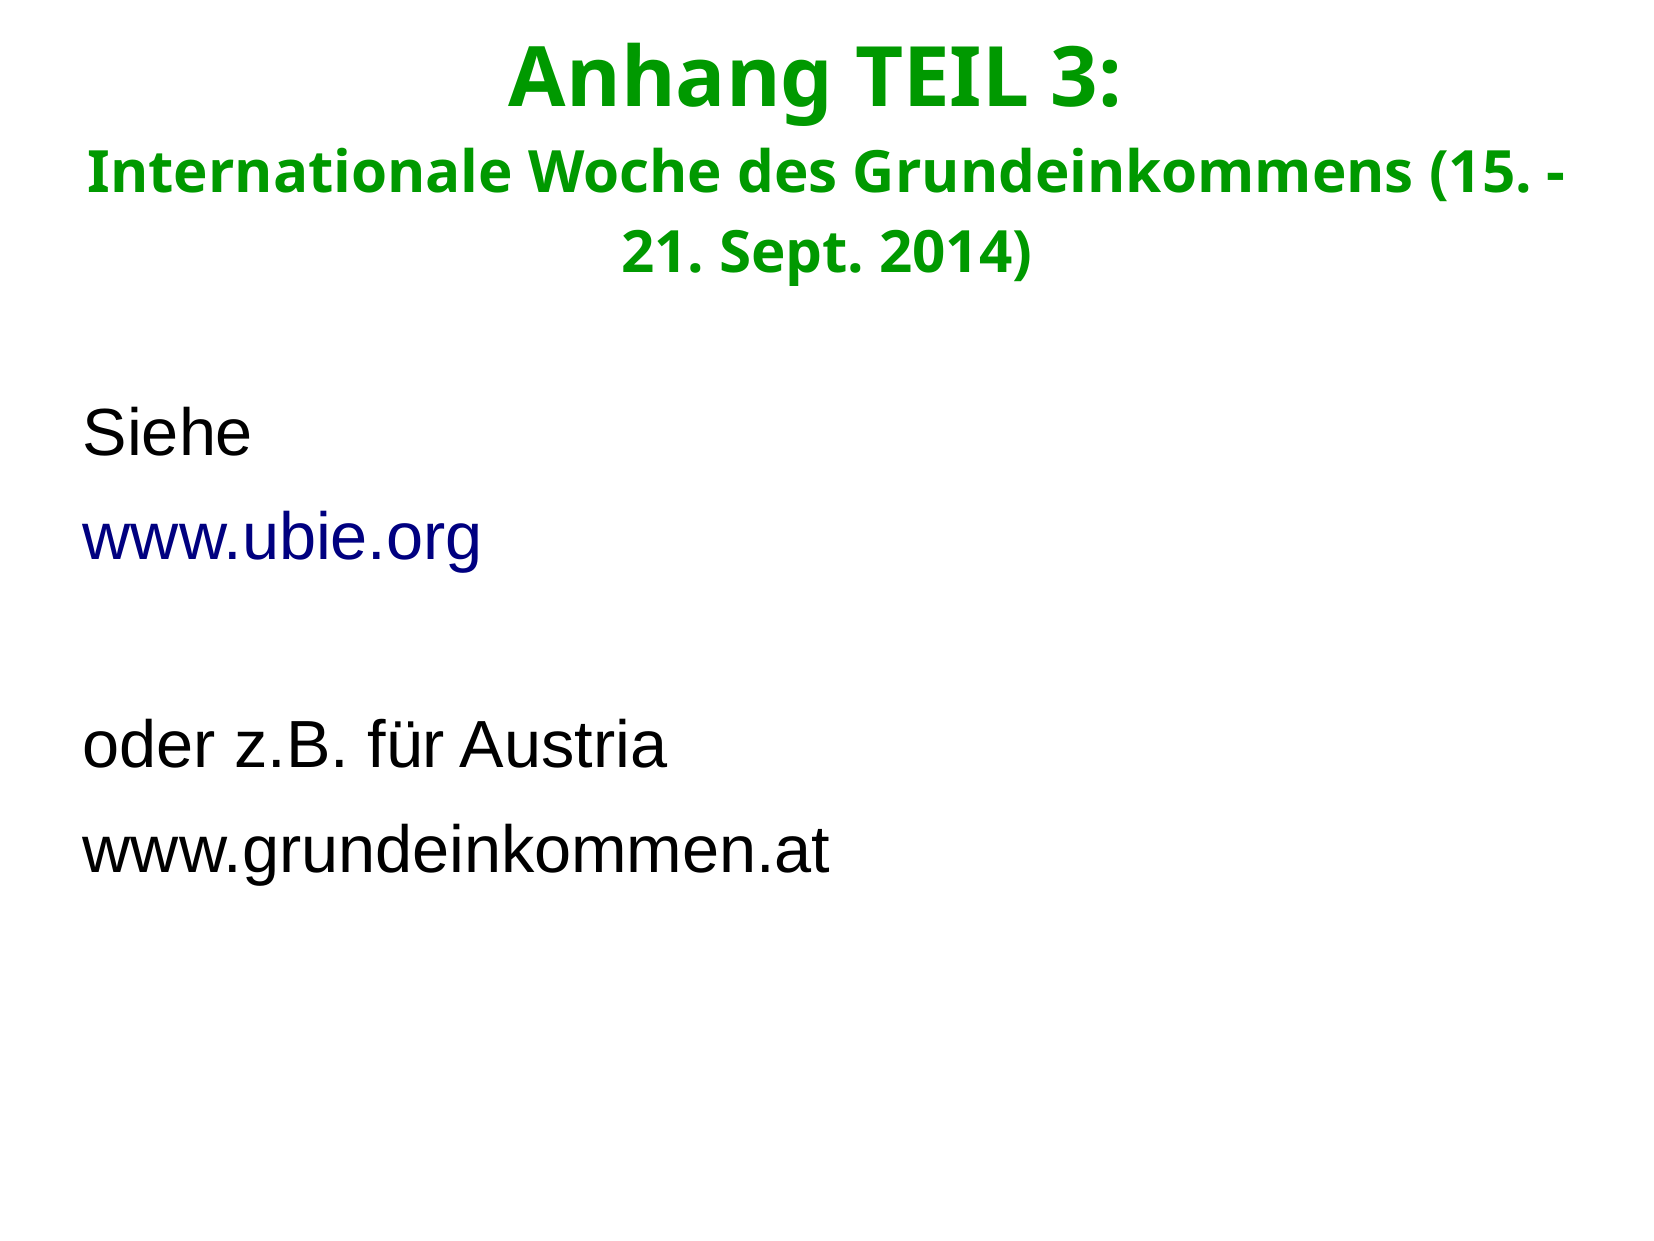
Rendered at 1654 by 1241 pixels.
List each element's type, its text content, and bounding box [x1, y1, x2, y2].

list Siehe www.ubie.org oder z.B. für Austria www.grundeinkommen.at [82, 290, 1571, 1010]
title Anhang TEIL 3: Internationale Woche des Grundeinkommens (15. -21. Sept. 2014) [82, 32, 1571, 274]
